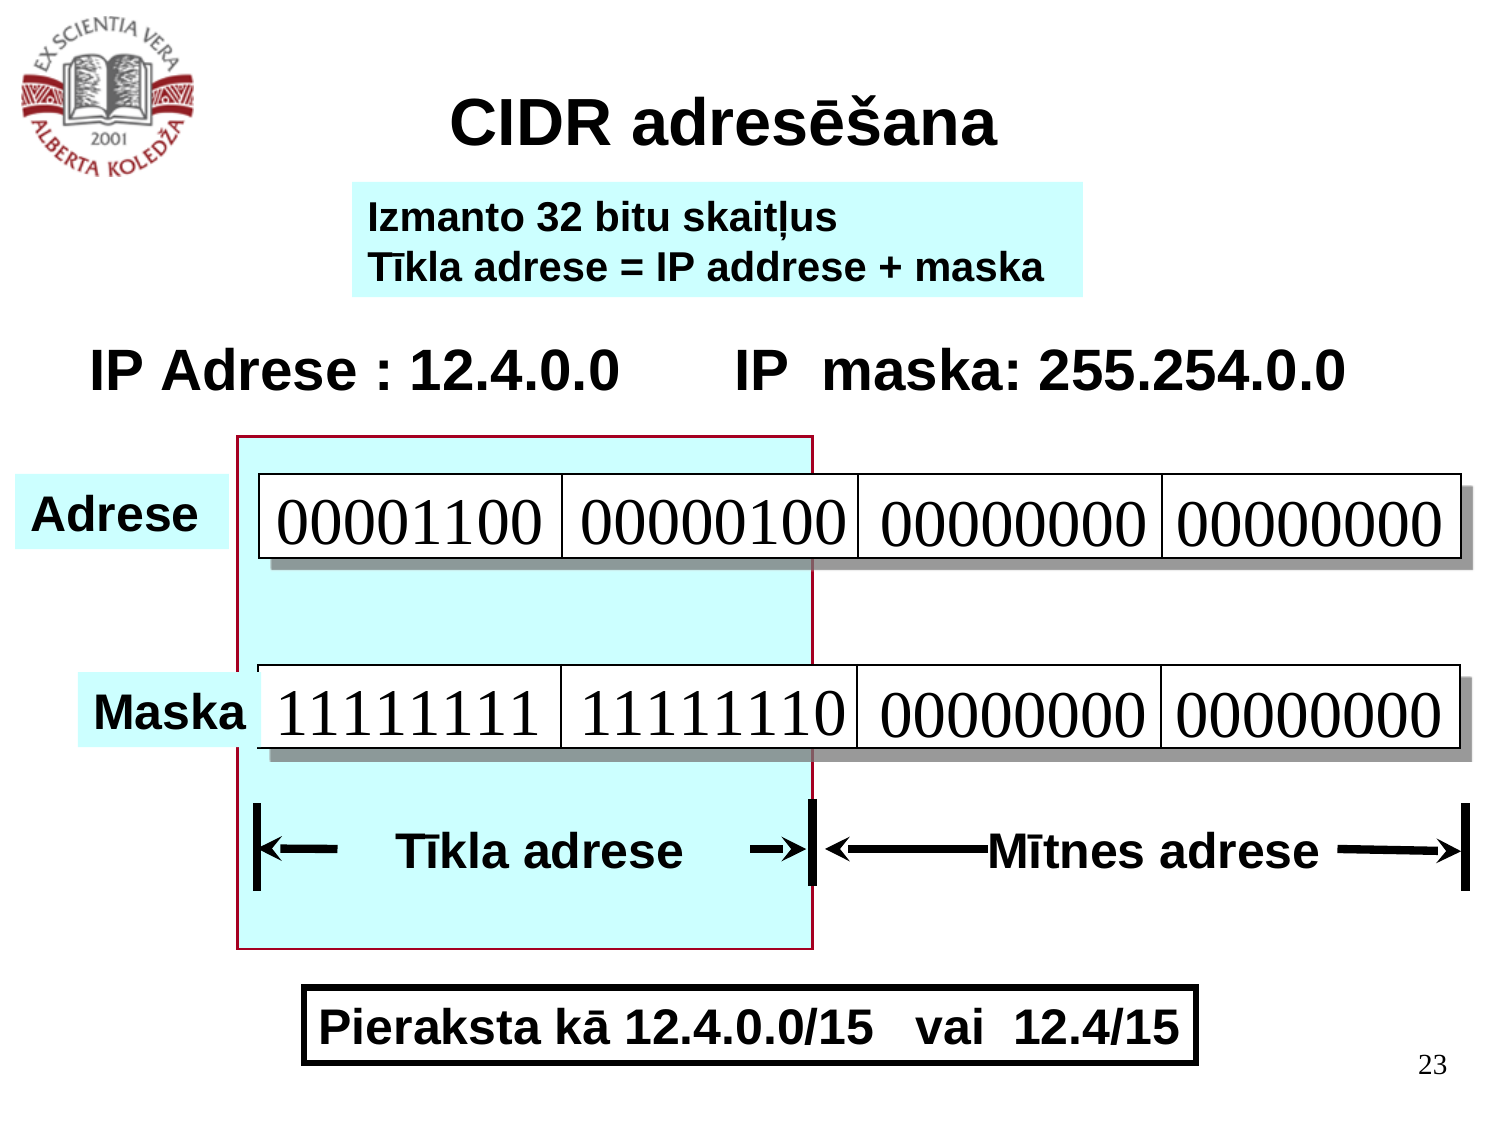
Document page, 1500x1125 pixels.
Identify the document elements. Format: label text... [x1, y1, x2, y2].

text_box Mītnes adrese [972, 811, 1336, 887]
text_box 11111110 [564, 660, 863, 757]
text_box 00000100 [564, 470, 864, 566]
picture [21, 16, 194, 177]
text_box 00000000 [864, 472, 1160, 568]
text_box Izmanto 32 bitu skaitļus Tīkla adrese = IP addrese + maska [352, 181, 1083, 298]
text_box IP Adrese : 12.4.0.0 IP maska: 255.254.0.0 [74, 324, 1365, 411]
text_box [237, 436, 813, 949]
text_box <skaitlis> [1312, 1037, 1463, 1101]
text_box Pieraksta kā 12.4.0.0/15 vai 12.4/15 [303, 987, 1197, 1063]
title CIDR adresēšana [50, 62, 1374, 175]
text_box 11111111 [259, 660, 559, 757]
text_box Tīkla adrese [380, 811, 714, 887]
text_box Maska [77, 672, 262, 748]
text_box 00001100 [260, 470, 560, 566]
text_box 00000000 [1159, 662, 1459, 759]
text_box 00000000 [1160, 472, 1460, 568]
text_box Adrese [15, 473, 229, 550]
text_box 00000000 [864, 662, 1159, 759]
